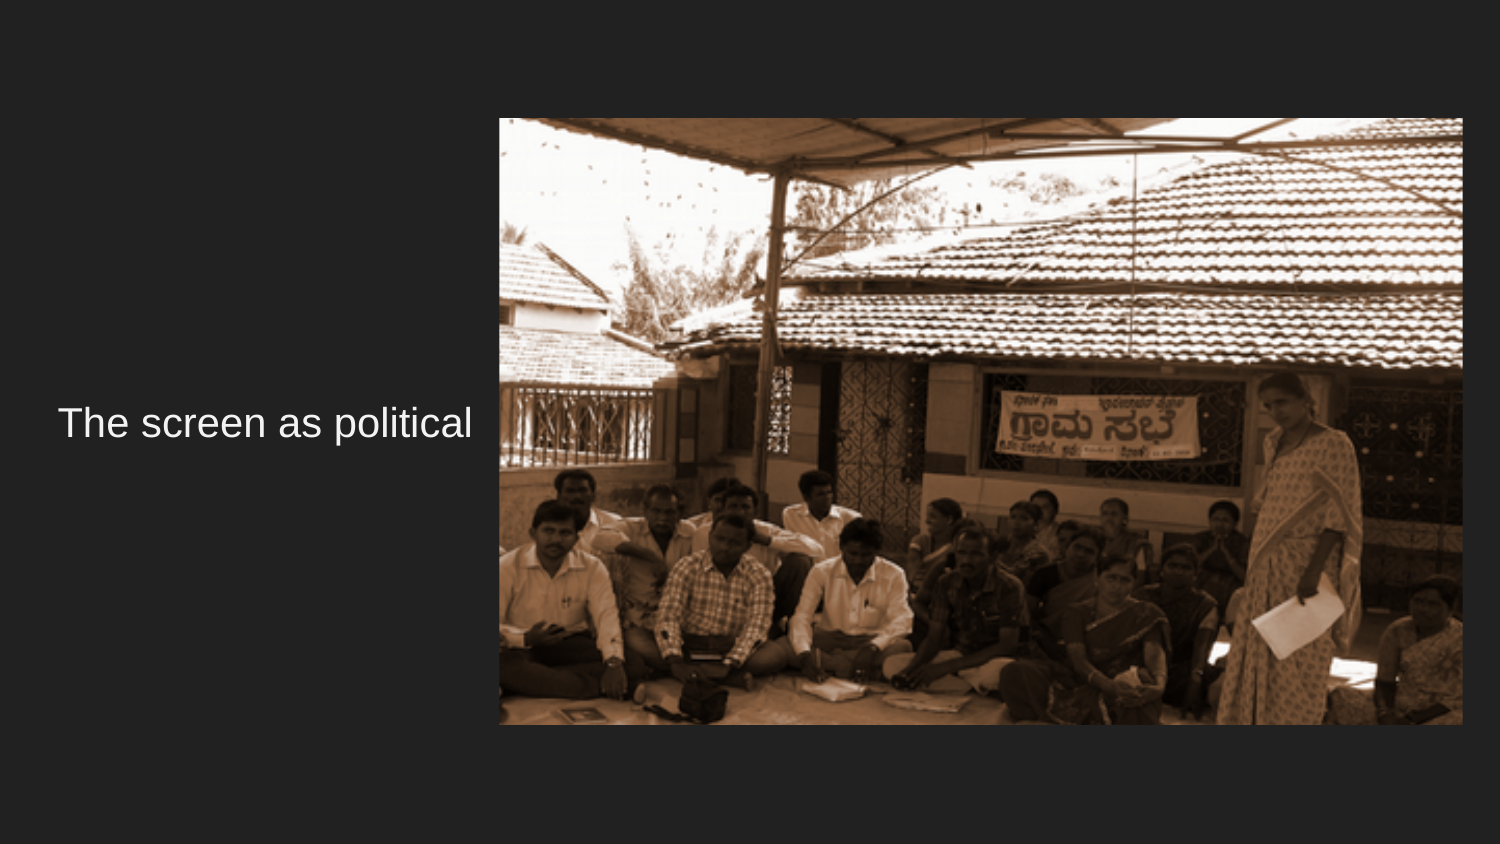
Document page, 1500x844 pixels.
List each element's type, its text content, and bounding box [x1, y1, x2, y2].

picture [499, 118, 1463, 725]
list The screen as political [42, 351, 499, 451]
